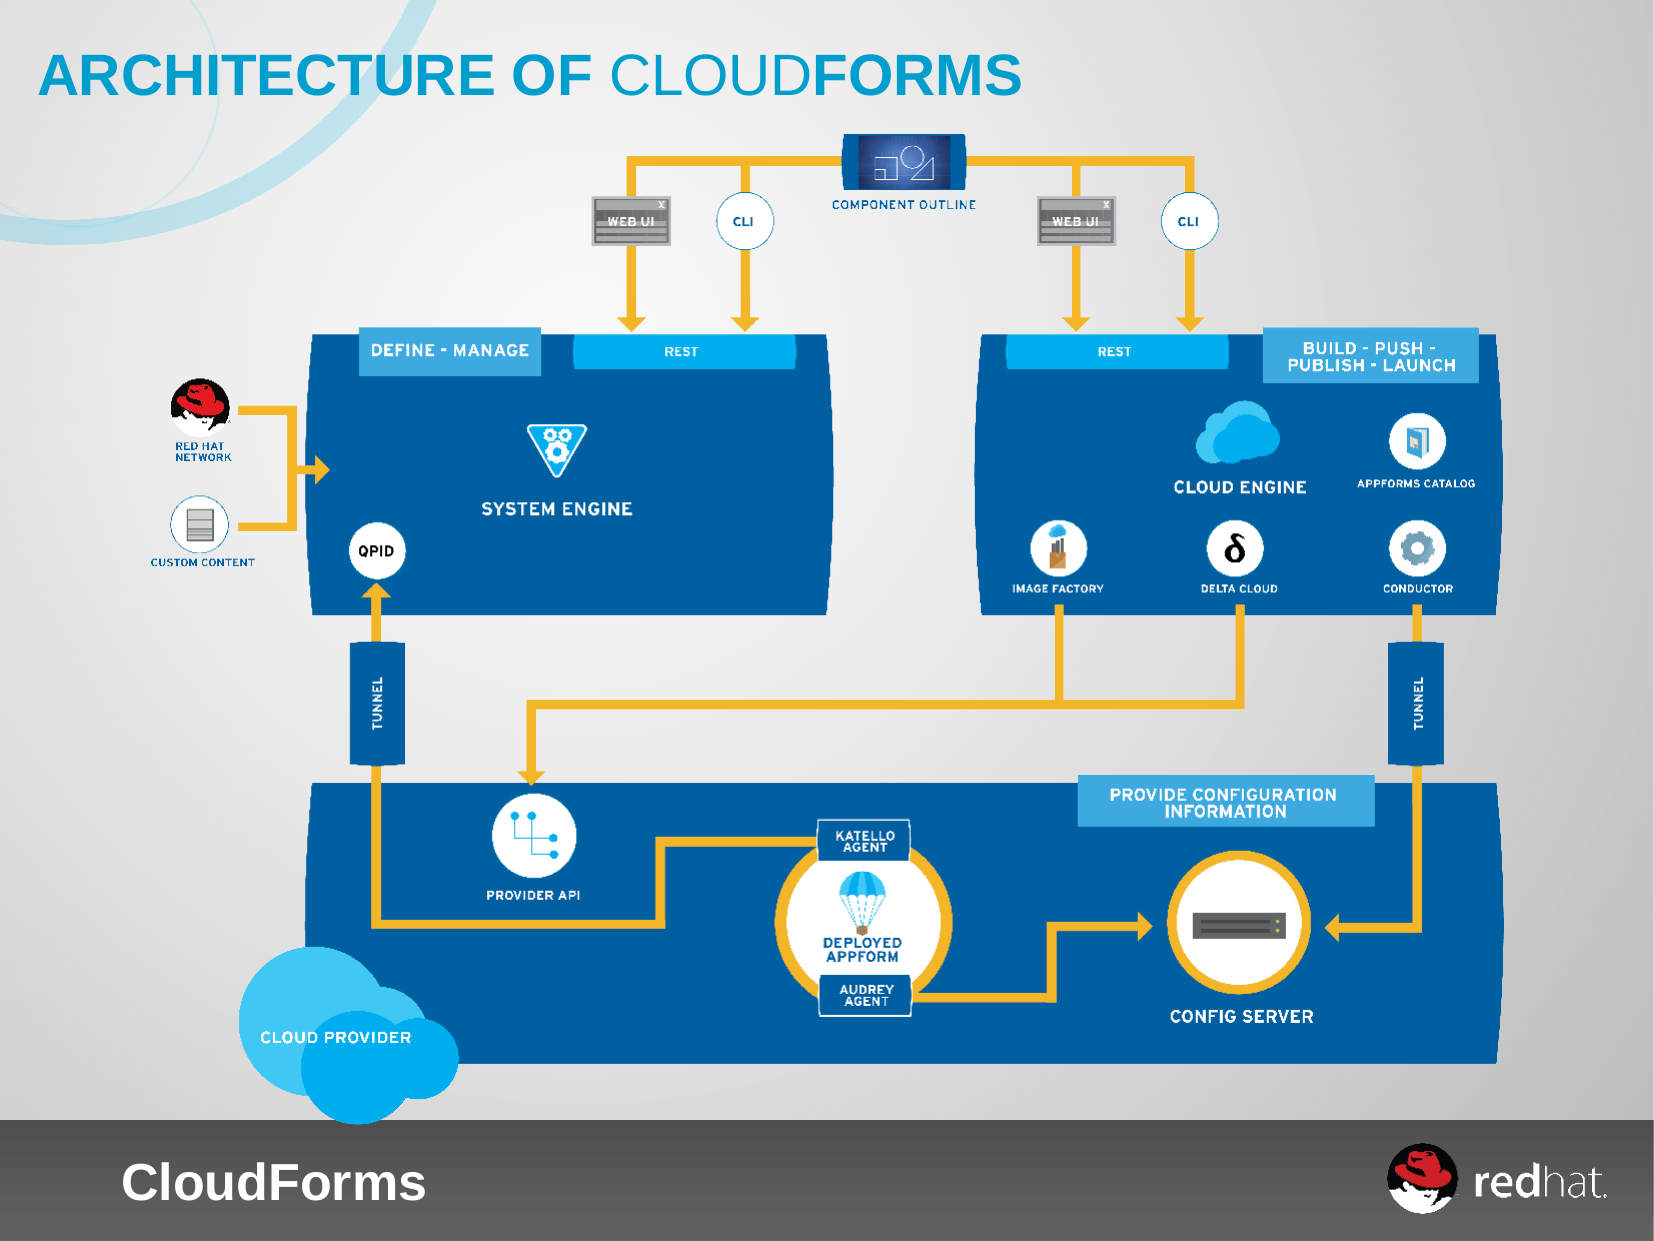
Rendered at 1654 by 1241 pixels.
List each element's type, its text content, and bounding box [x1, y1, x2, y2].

text_box ARCHITECTURE OF CLOUDFORMS [37, 39, 1331, 170]
picture [0, 0, 1654, 1241]
